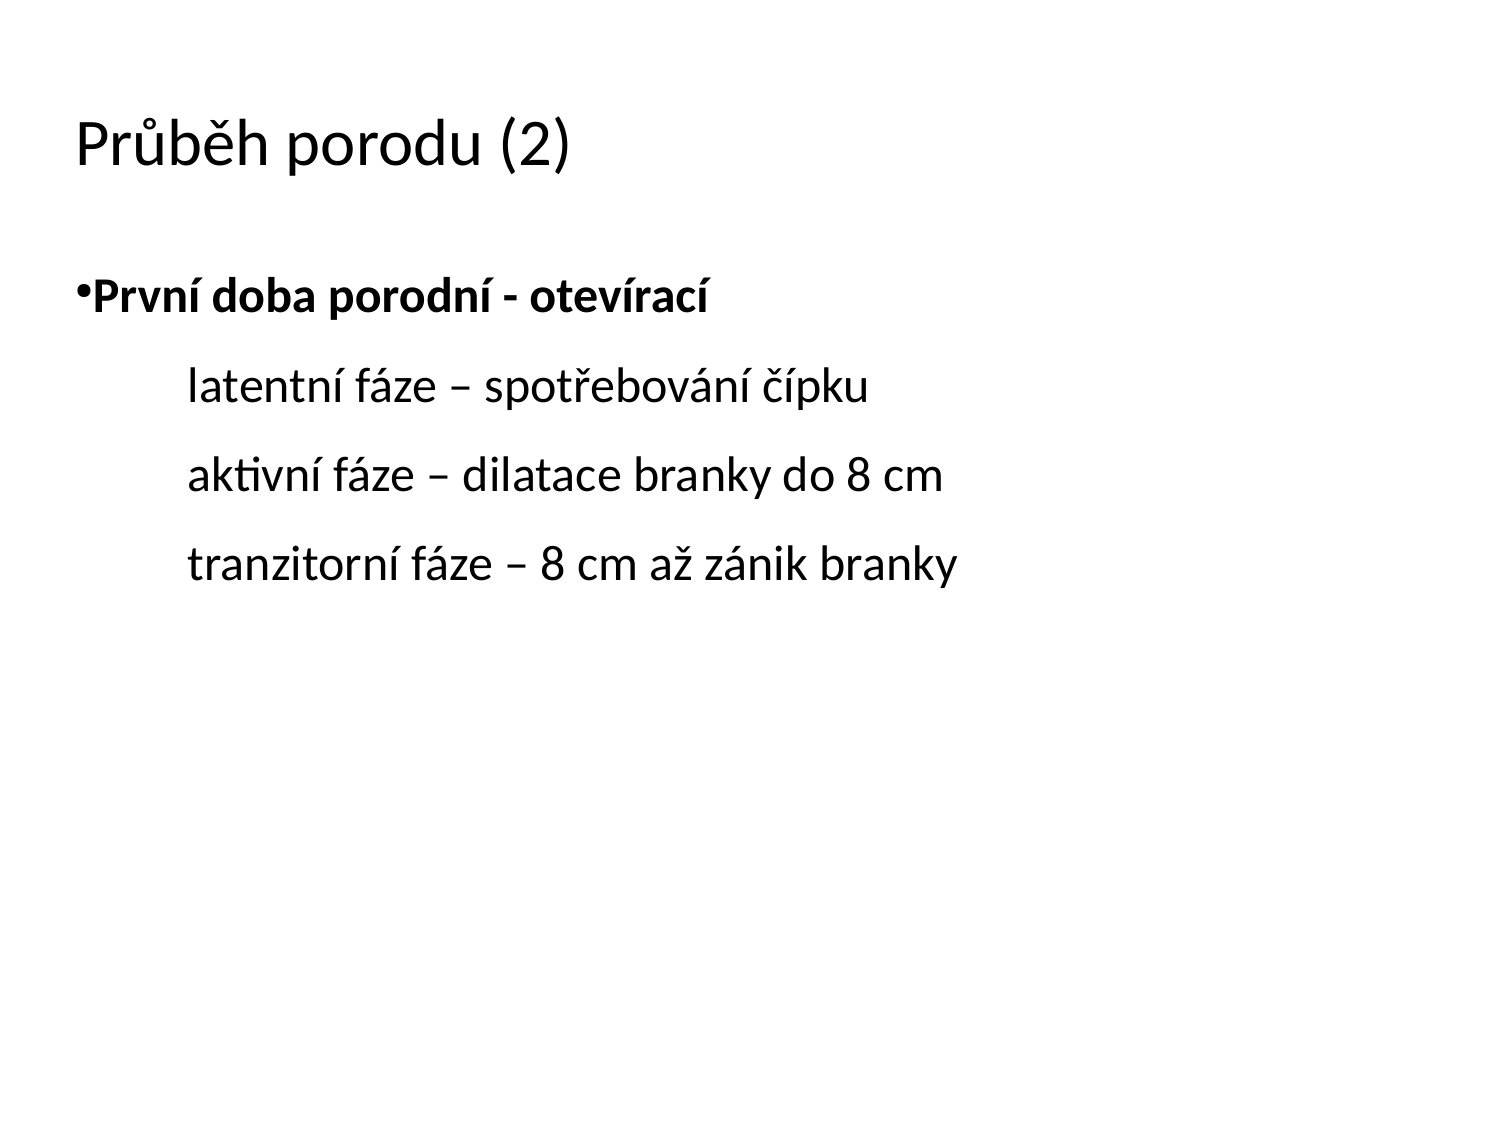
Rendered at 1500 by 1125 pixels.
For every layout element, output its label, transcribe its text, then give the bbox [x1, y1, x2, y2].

title Průběh porodu (2) [75, 45, 1425, 233]
list První doba porodní - otevírací latentní fáze – spotřebování čípku aktivní fáze – dilatace branky do 8 cm tranzitorní fáze – 8 cm až zánik branky [75, 262, 1425, 1125]
